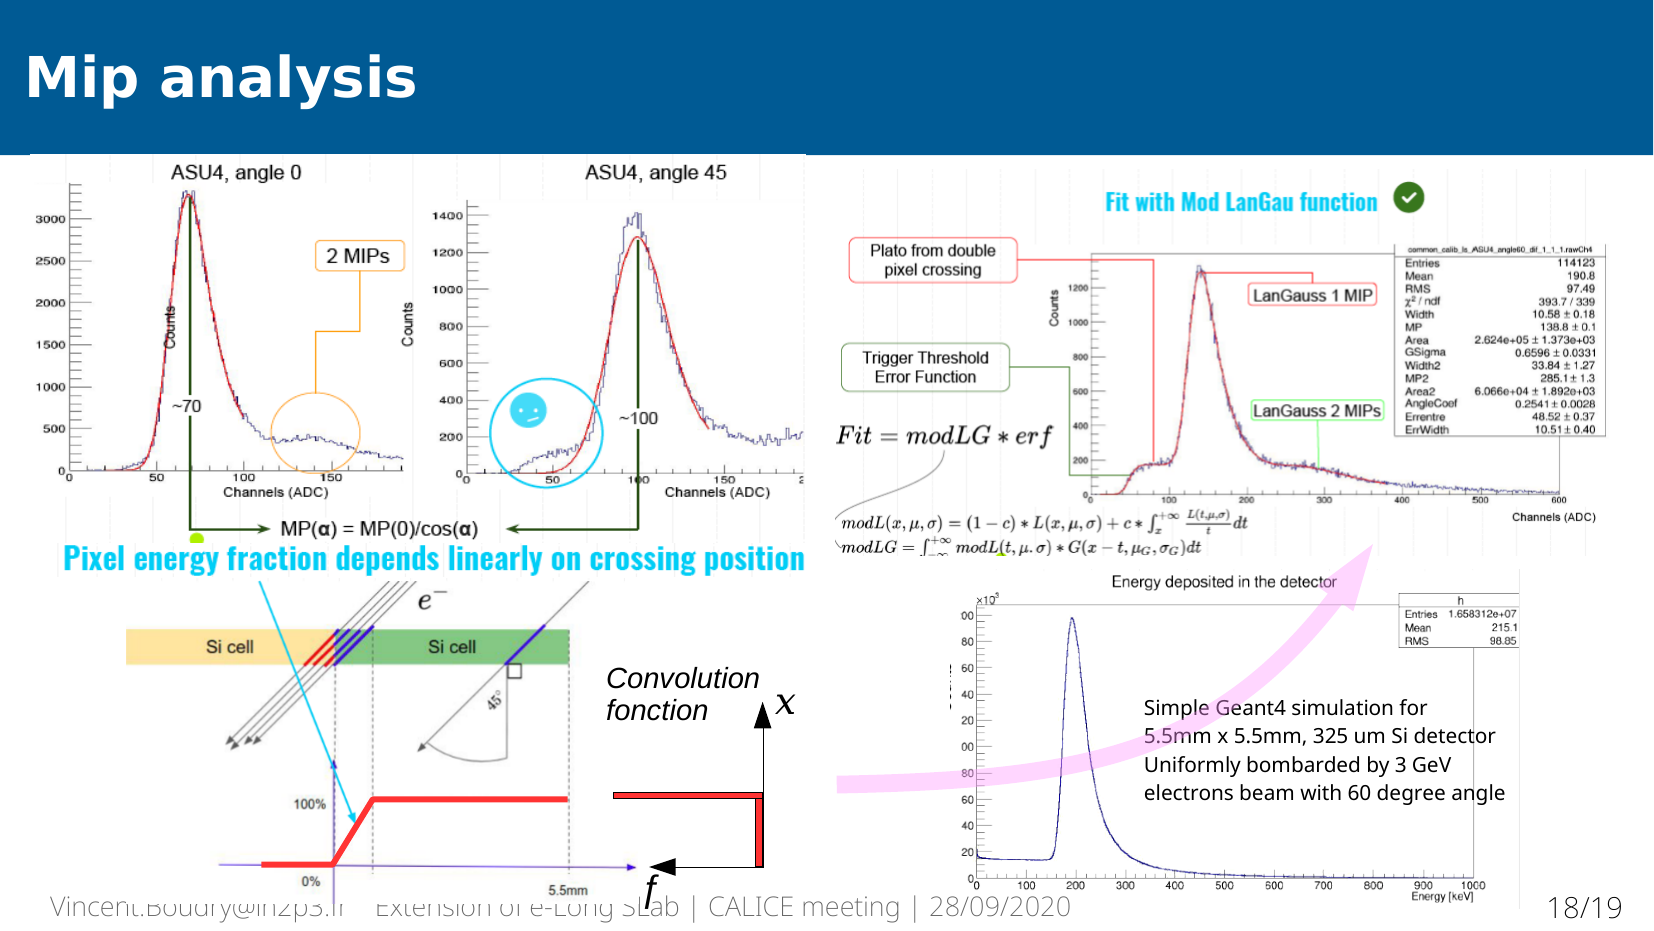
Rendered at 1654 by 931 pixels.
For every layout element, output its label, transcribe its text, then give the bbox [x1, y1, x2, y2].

picture [835, 169, 1612, 556]
picture [950, 760, 1521, 909]
title Mip analysis [24, 12, 1635, 143]
picture [950, 569, 1338, 771]
picture [30, 154, 812, 904]
text_box Simple Geant4 simulation for 5.5mm x 5.5mm, 325 um Si detector Uniformly bombarded by 3 GeV electrons beam with 60 degree angle [1129, 685, 1640, 858]
text_box 𝑥 [757, 673, 814, 731]
text_box Convolution fonction [591, 654, 776, 735]
text_box Simple Geant4 simulation for 5.5mm x 5.5mm, 325 um Si detector Uniformly bombarded by 3 GeV electrons beam with 60 degree angle [1129, 685, 1235, 740]
picture [1267, 569, 1521, 685]
text_box ƒ [626, 860, 677, 918]
text_box [613, 792, 763, 867]
